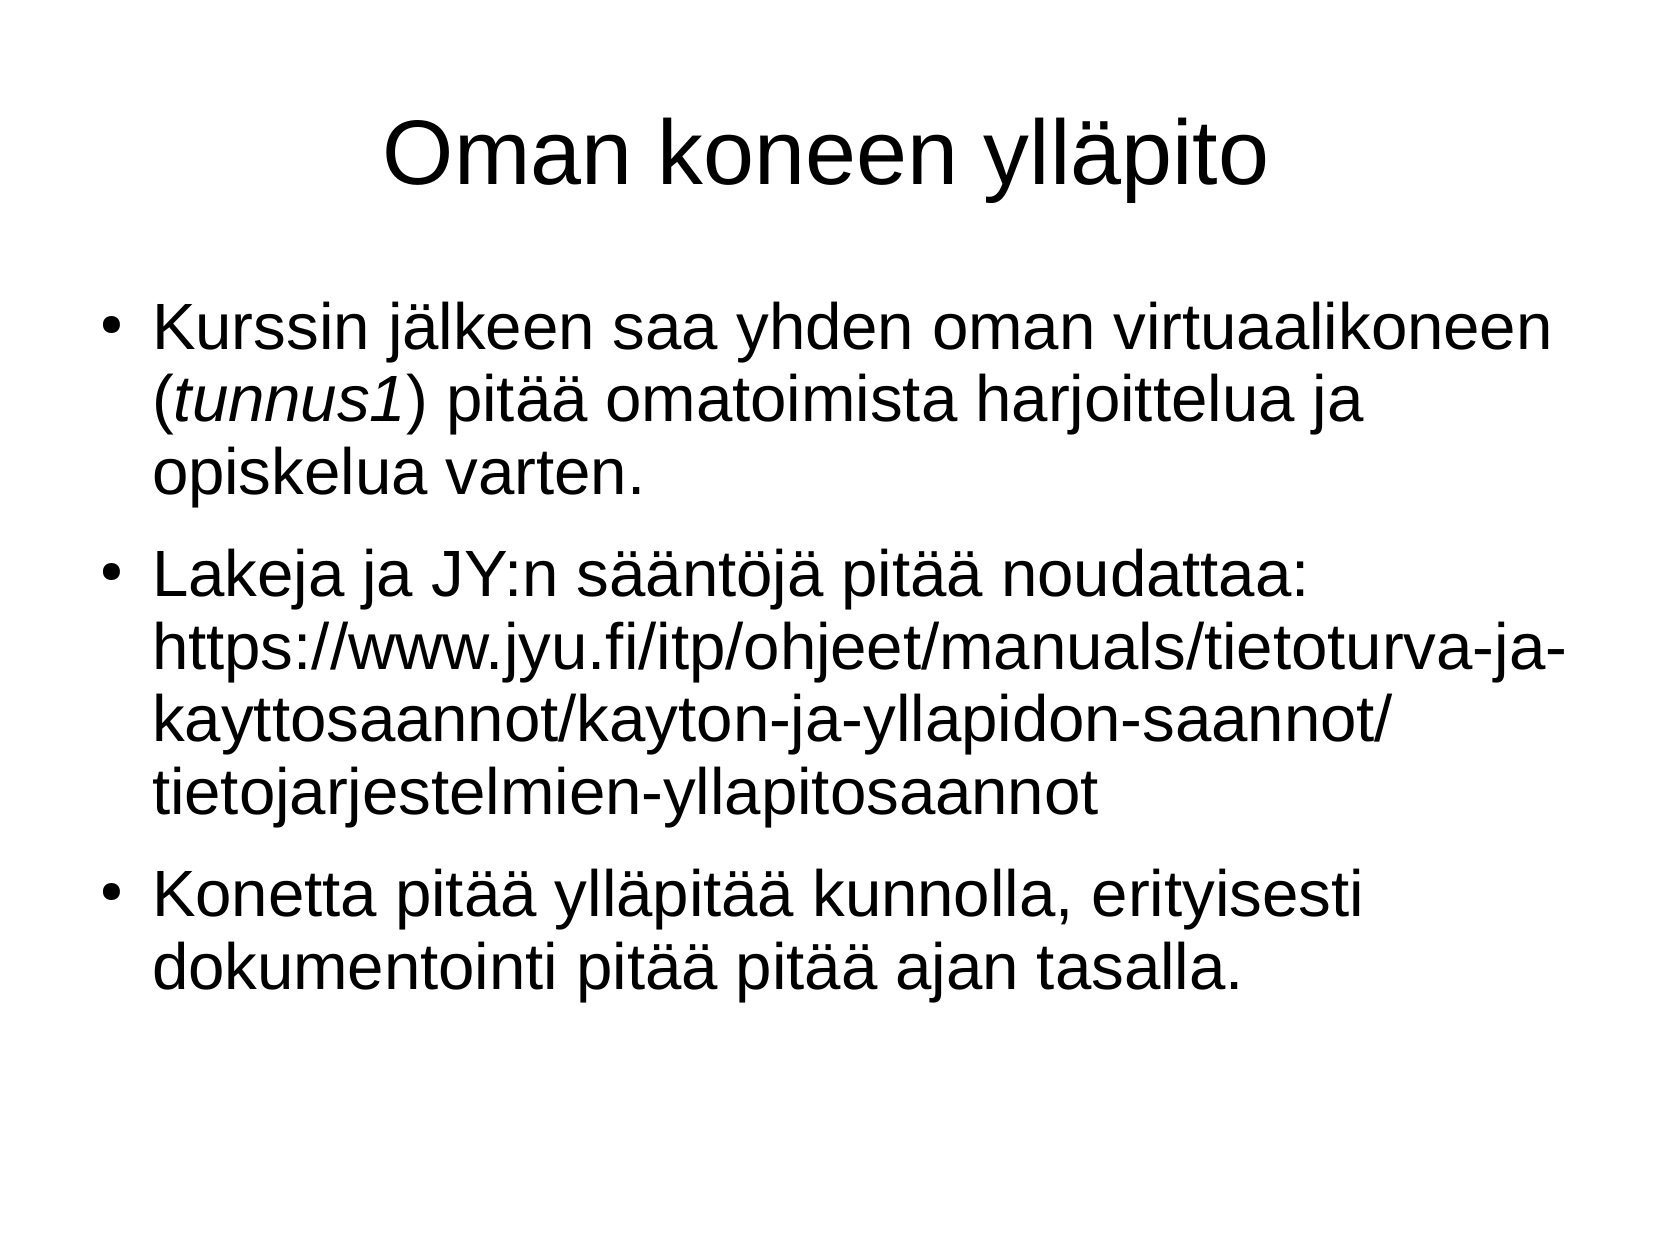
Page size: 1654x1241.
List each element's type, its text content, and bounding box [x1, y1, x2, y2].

list Kurssin jälkeen saa yhden oman virtuaalikoneen (tunnus1) pitää omatoimista harjoittelua ja opiskelua varten. Lakeja ja JY:n sääntöjä pitää noudattaa: https://www.jyu.fi/itp/ohjeet/manuals/tietoturva-ja-kayttosaannot/kayton-ja-yllapidon-saannot/tietojarjestelmien-yllapitosaannot Konetta pitää ylläpitää kunnolla, erityisesti dokumentointi pitää pitää ajan tasalla. [82, 290, 1571, 1010]
title Oman koneen ylläpito [82, 49, 1571, 257]
